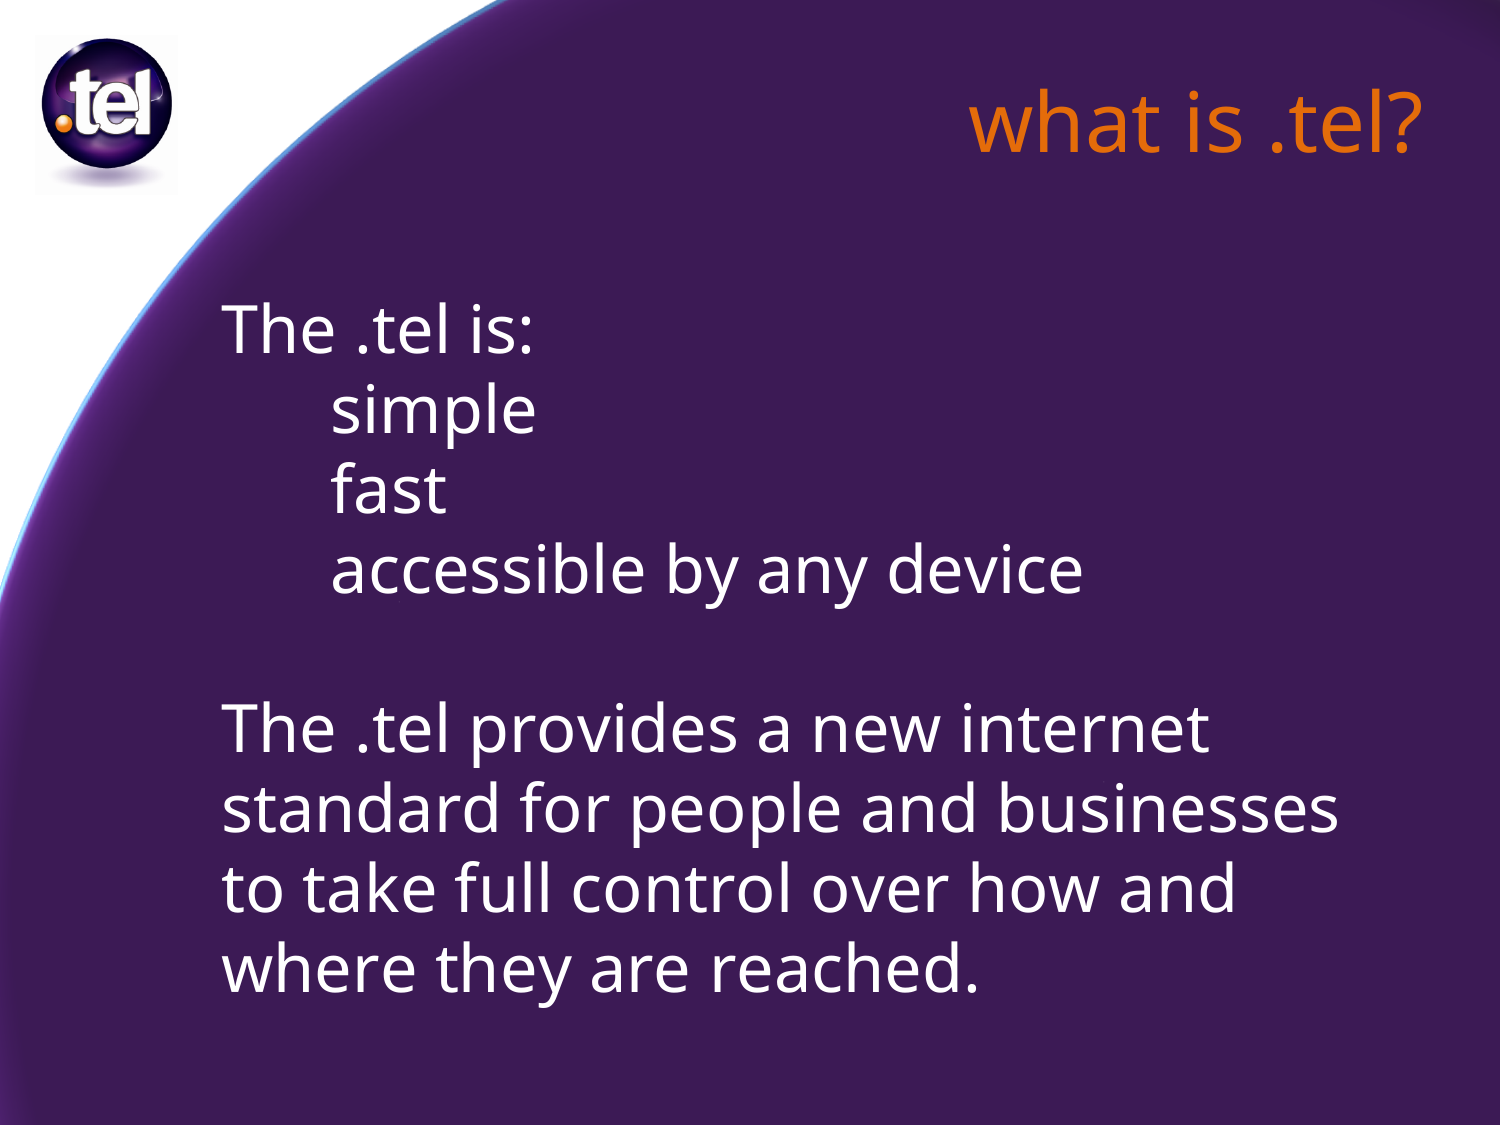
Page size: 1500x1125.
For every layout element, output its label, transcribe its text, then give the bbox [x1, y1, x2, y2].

title what is .tel? [164, 0, 1440, 242]
picture [0, 0, 1500, 1125]
text_box The .tel is: simple fast accessible by any device The .tel provides a new internet standard for people and businesses to take full control over how and where they are reached. [206, 278, 1437, 1014]
